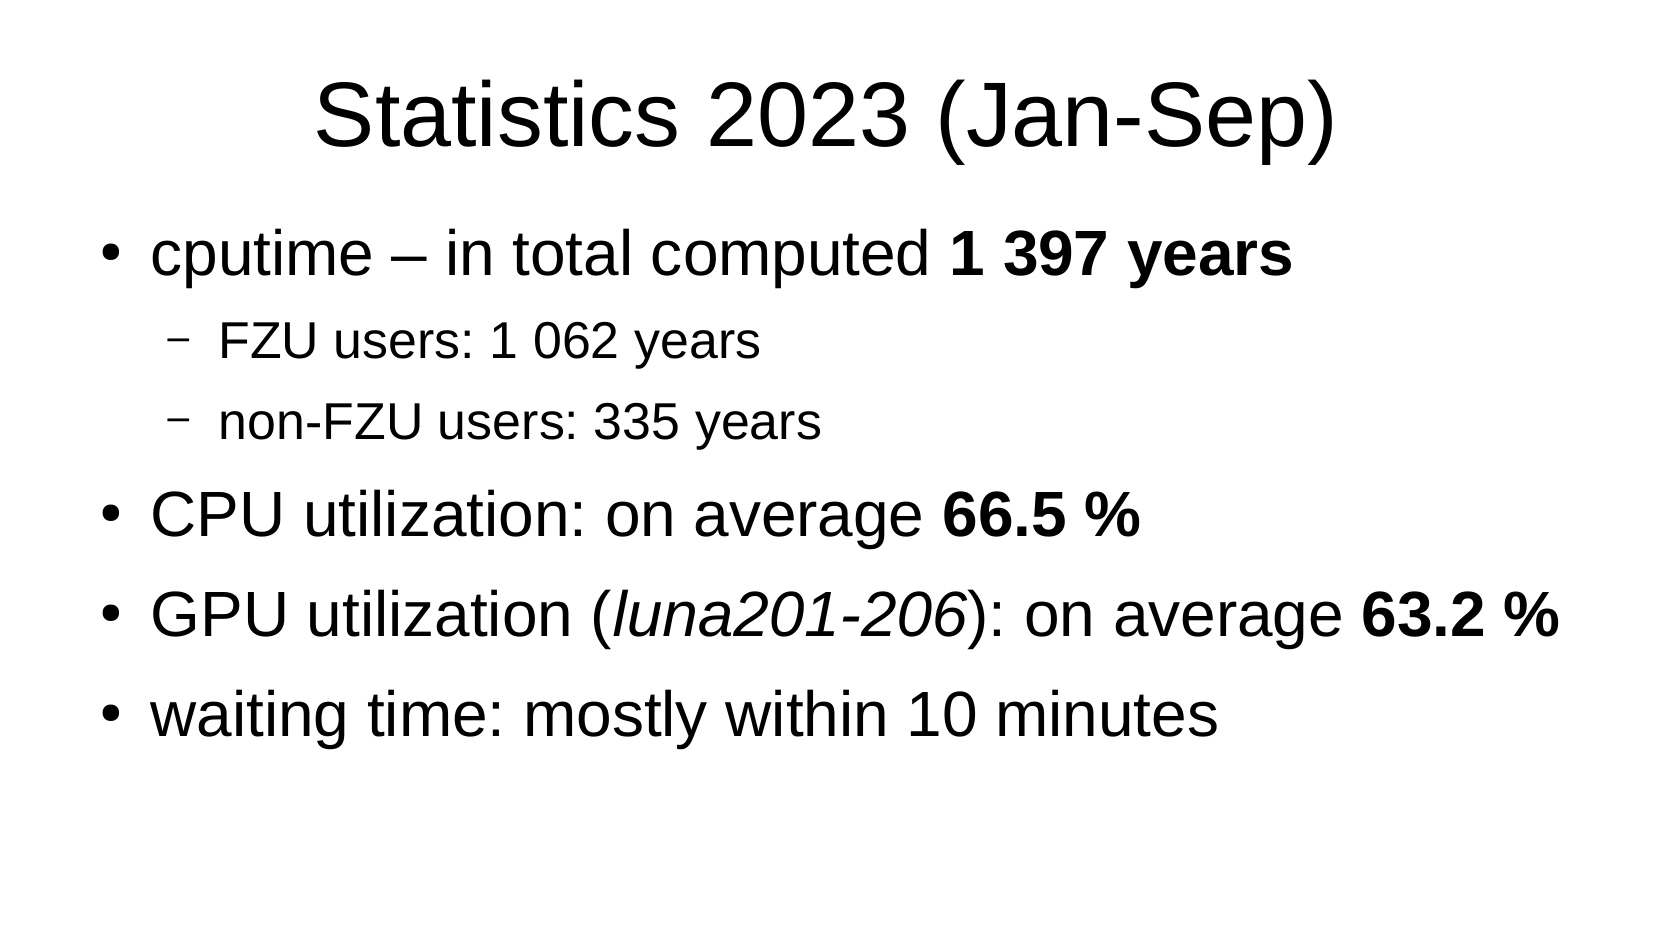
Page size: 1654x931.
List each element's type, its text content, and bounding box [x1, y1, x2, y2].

title Statistics 2023 (Jan-Sep) [82, 37, 1571, 193]
list cputime – in total computed 1 397 years FZU users: 1 062 years non-FZU users: 335 years CPU utilization: on average 66.5 % GPU utilization (luna201-206): on average 63.2 % waiting time: mostly within 10 minutes [82, 217, 1571, 758]
